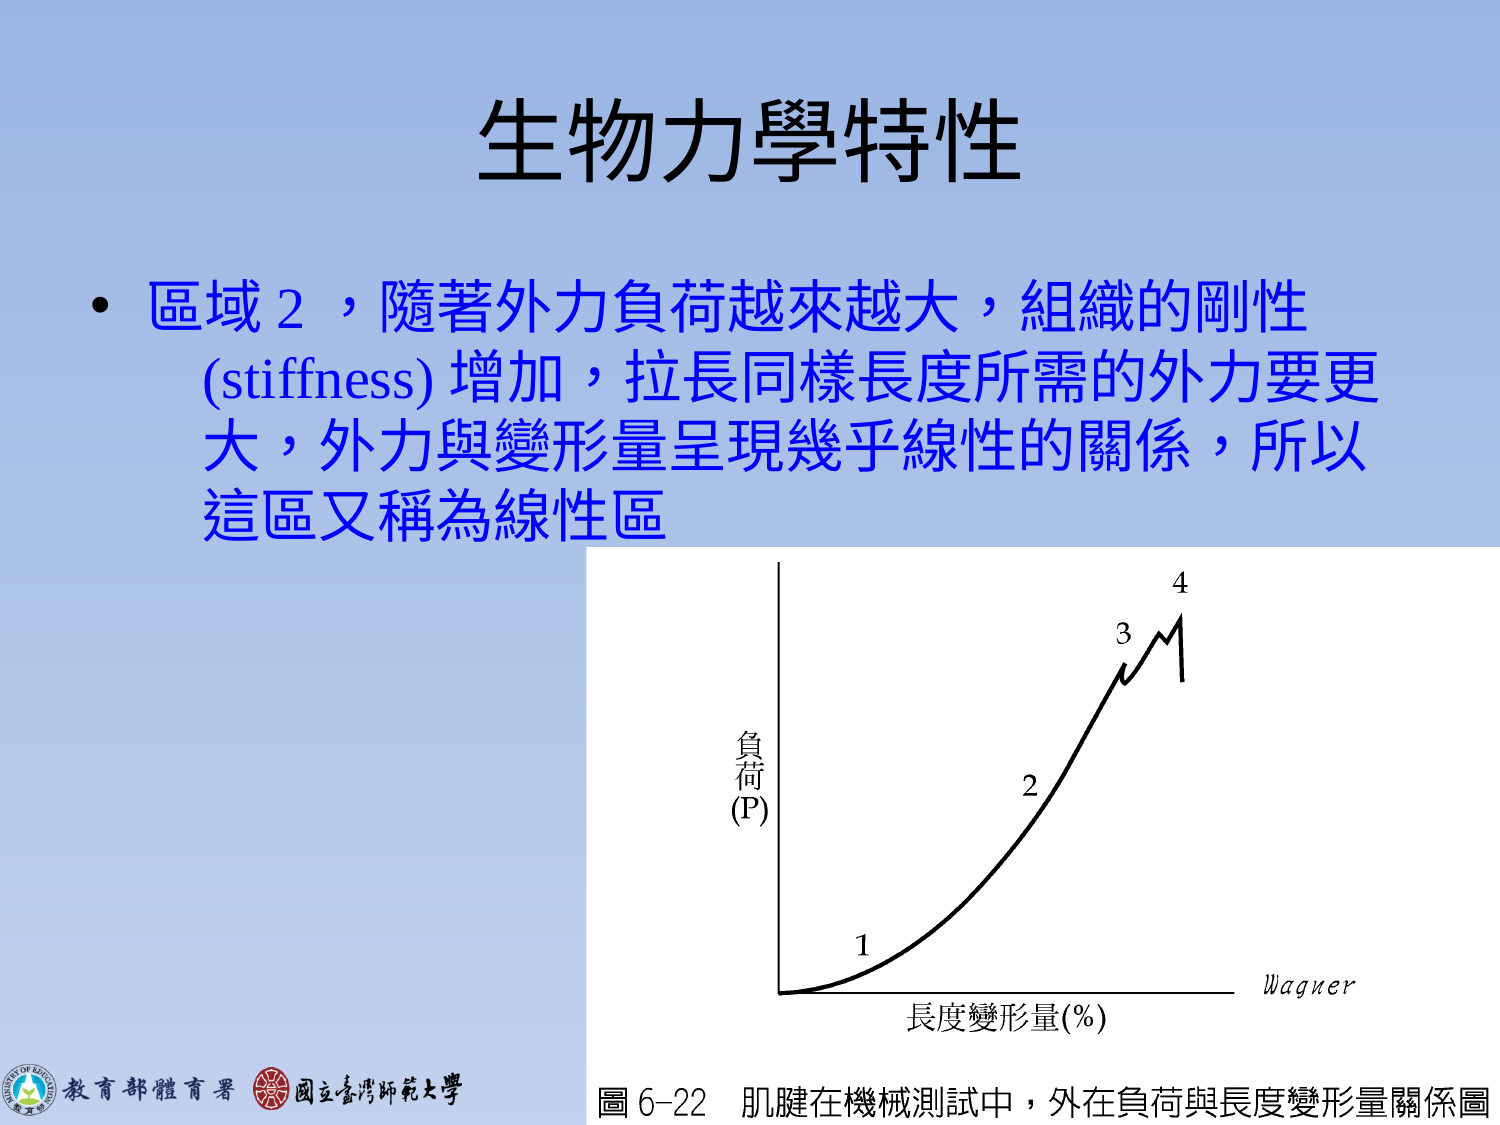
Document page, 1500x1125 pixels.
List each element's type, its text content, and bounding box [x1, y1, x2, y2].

title 生物力學特性 [75, 45, 1426, 233]
list 區域2，隨著外力負荷越來越大，組織的剛性(stiffness)增加，拉長同樣長度所需的外力要更大，外力與變形量呈現幾乎線性的關係，所以這區又稱為線性區 [75, 262, 1426, 1005]
picture [586, 547, 1500, 1125]
